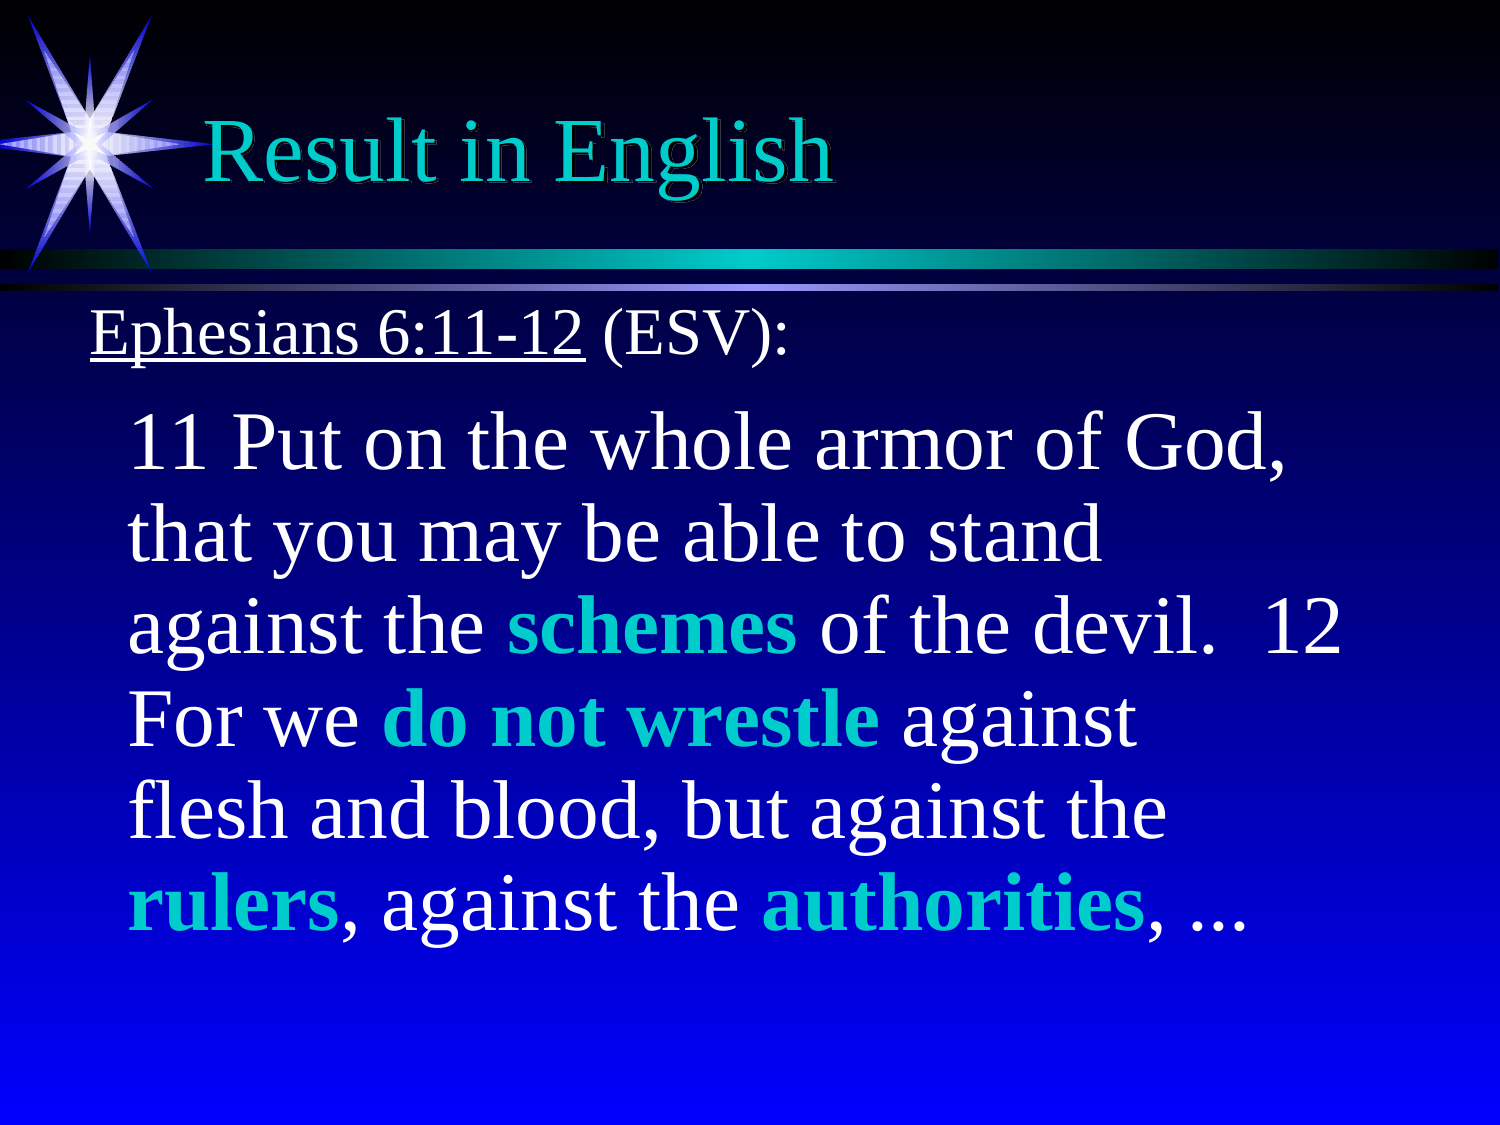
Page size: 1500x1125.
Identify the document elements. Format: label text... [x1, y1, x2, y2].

text_box 11 Put on the whole armor of God, that you may be able to stand against the schemes of the devil. 12 For we do not wrestle against flesh and blood, but against the rulers, against the authorities, ... [112, 387, 1376, 957]
title Result in English [187, 56, 1500, 244]
text_box Ephesians 6:11-12 (ESV): [75, 287, 1038, 377]
